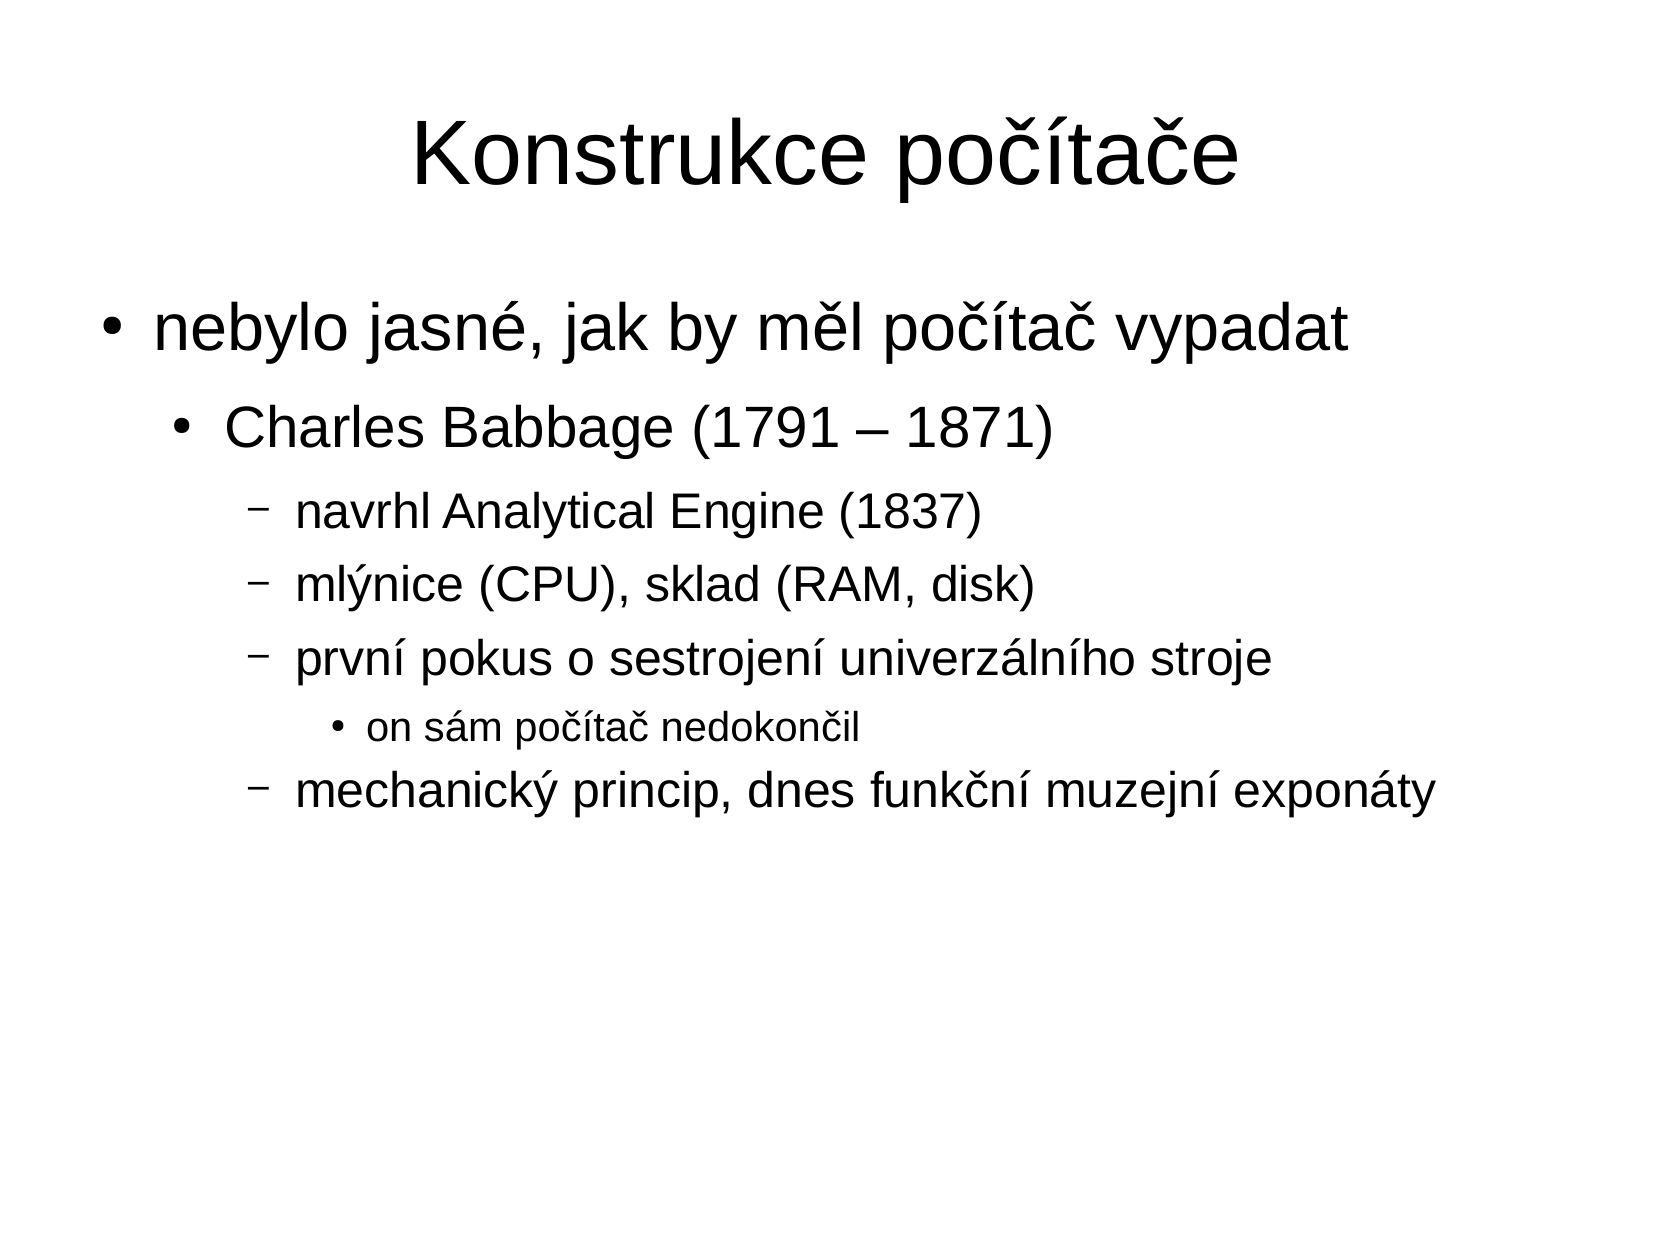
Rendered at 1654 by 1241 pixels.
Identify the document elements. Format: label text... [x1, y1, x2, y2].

list nebylo jasné, jak by měl počítač vypadat Charles Babbage (1791 – 1871) navrhl Analytical Engine (1837) mlýnice (CPU), sklad (RAM, disk) první pokus o sestrojení univerzálního stroje on sám počítač nedokončil mechanický princip, dnes funkční muzejní exponáty [82, 290, 1571, 1010]
title Konstrukce počítače [82, 49, 1571, 257]
